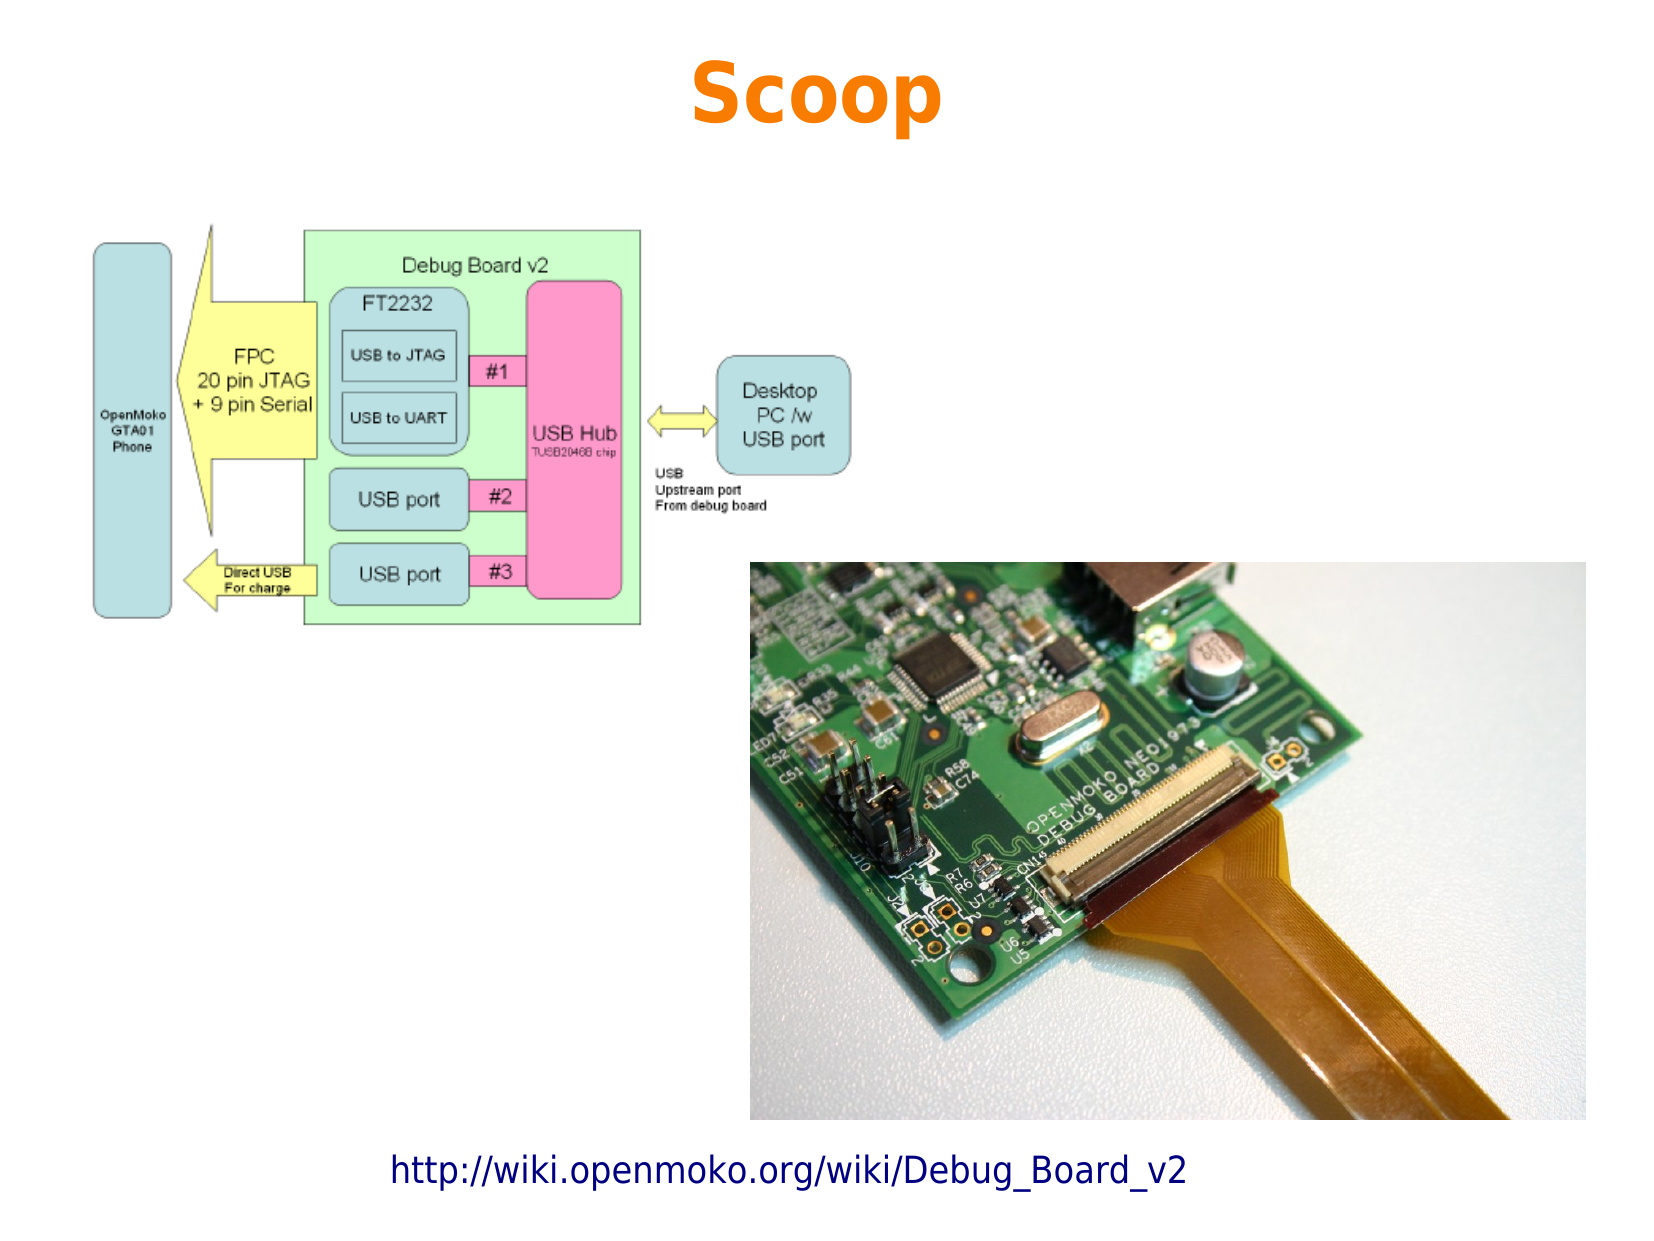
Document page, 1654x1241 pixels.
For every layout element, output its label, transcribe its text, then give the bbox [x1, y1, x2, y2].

picture [71, 149, 1586, 1120]
text_box Scoop [675, 37, 1013, 188]
text_box http://wiki.openmoko.org/wiki/Debug_Board_v2 [375, 1141, 1351, 1201]
